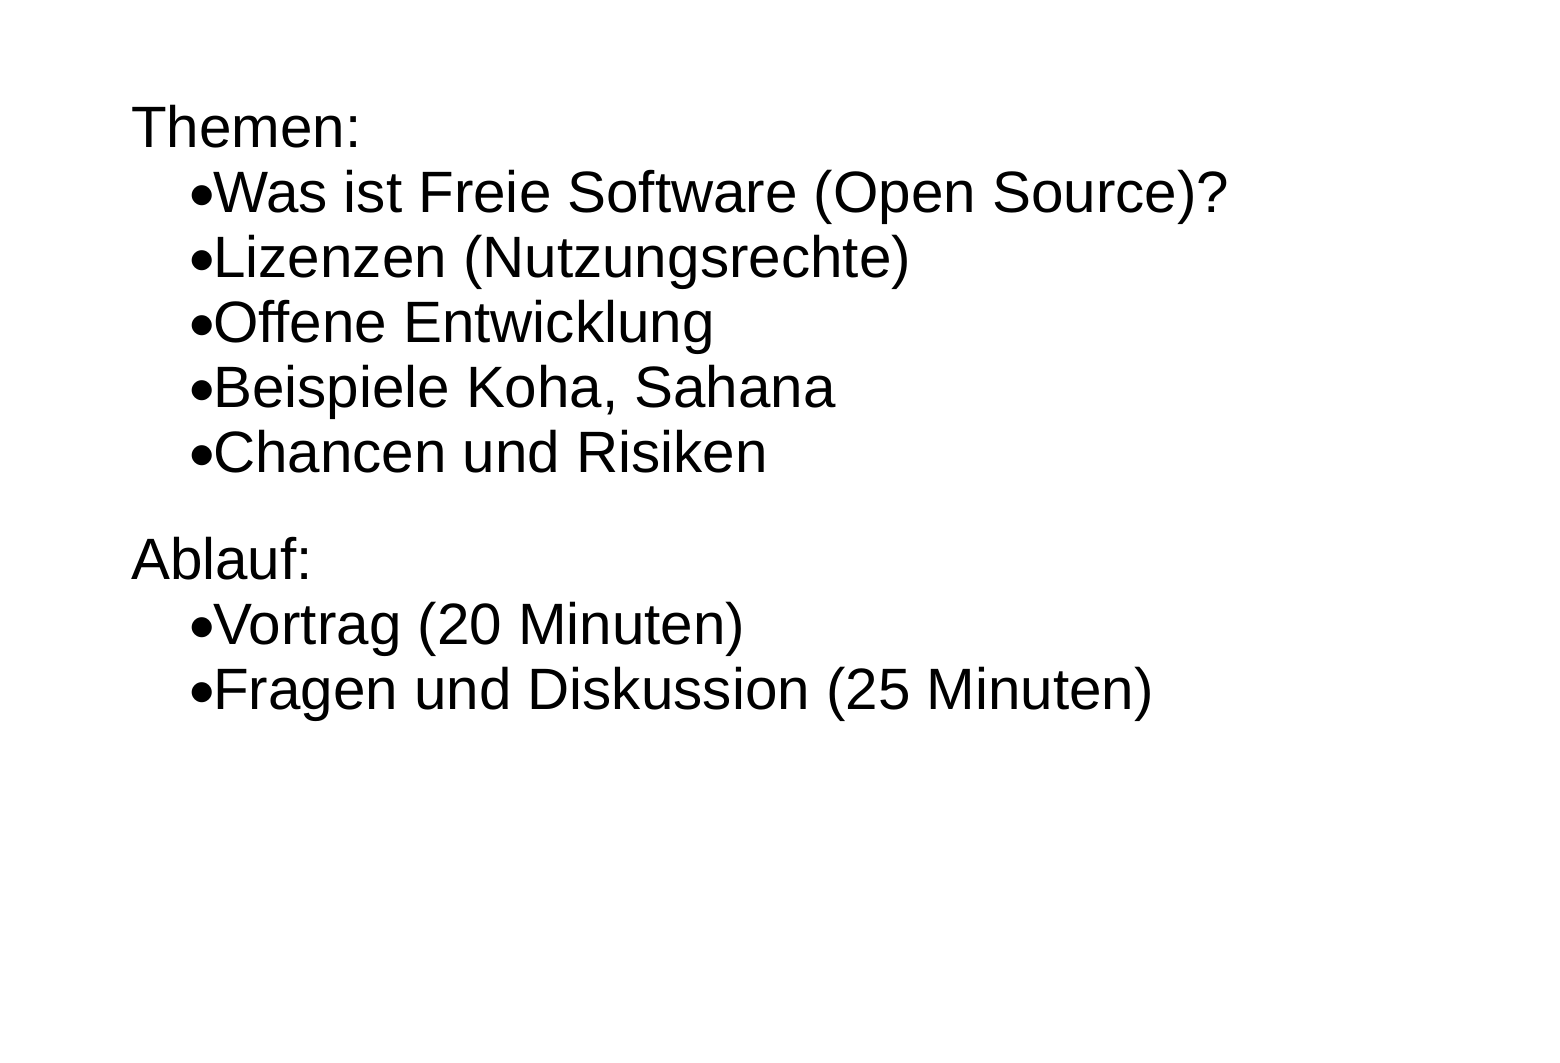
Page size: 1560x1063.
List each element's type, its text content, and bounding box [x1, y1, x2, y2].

text_box Themen: Was ist Freie Software (Open Source)? Lizenzen (Nutzungsrechte) Offene Entwicklung Beispiele Koha, Sahana Chancen und Risiken Ablauf: Vortrag (20 Minuten) Fragen und Diskussion (25 Minuten) [116, 87, 1446, 1062]
